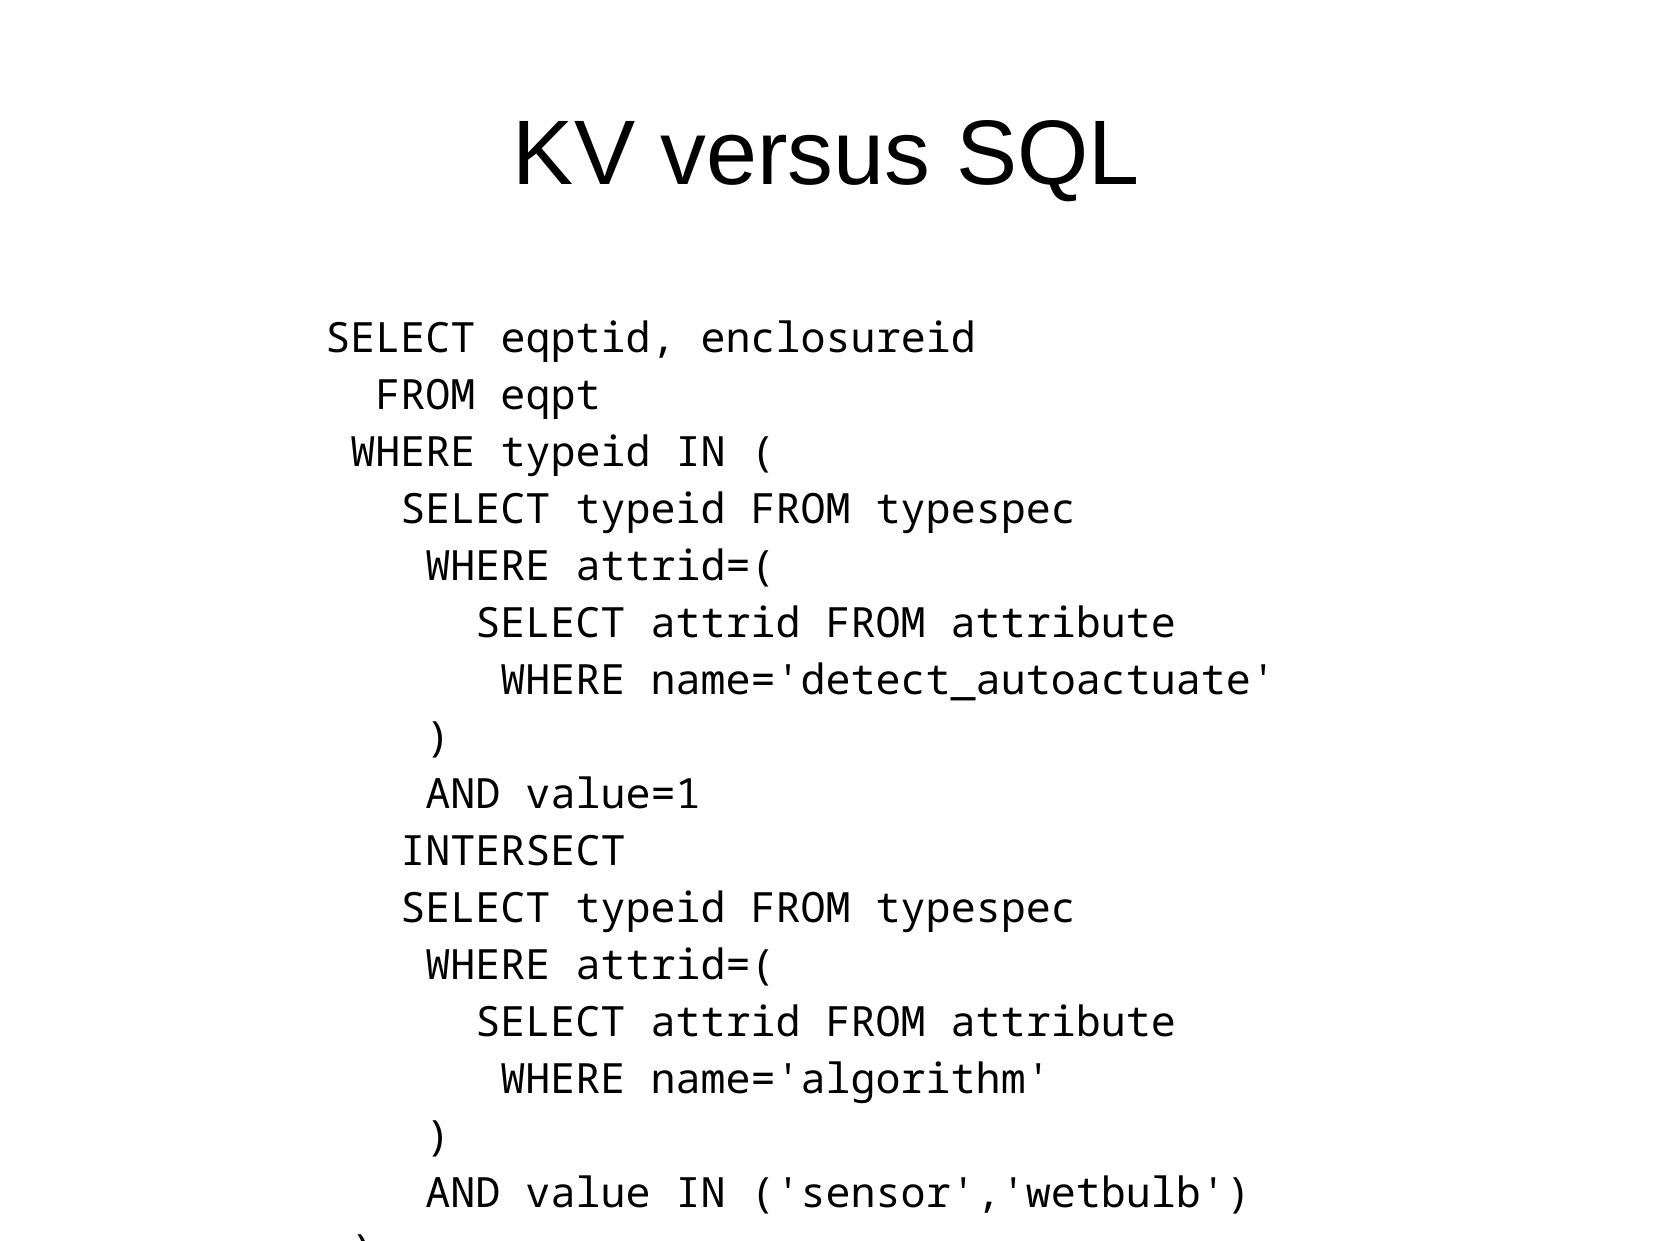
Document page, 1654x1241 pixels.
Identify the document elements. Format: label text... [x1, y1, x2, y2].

text_box SELECT eqptid, enclosureid FROM eqpt WHERE typeid IN ( SELECT typeid FROM typespec WHERE attrid=( SELECT attrid FROM attribute WHERE name='detect_autoactuate' ) AND value=1 INTERSECT SELECT typeid FROM typespec WHERE attrid=( SELECT attrid FROM attribute WHERE name='algorithm' ) AND value IN ('sensor','wetbulb') ) [310, 300, 1291, 1026]
title KV versus SQL [82, 49, 1571, 257]
